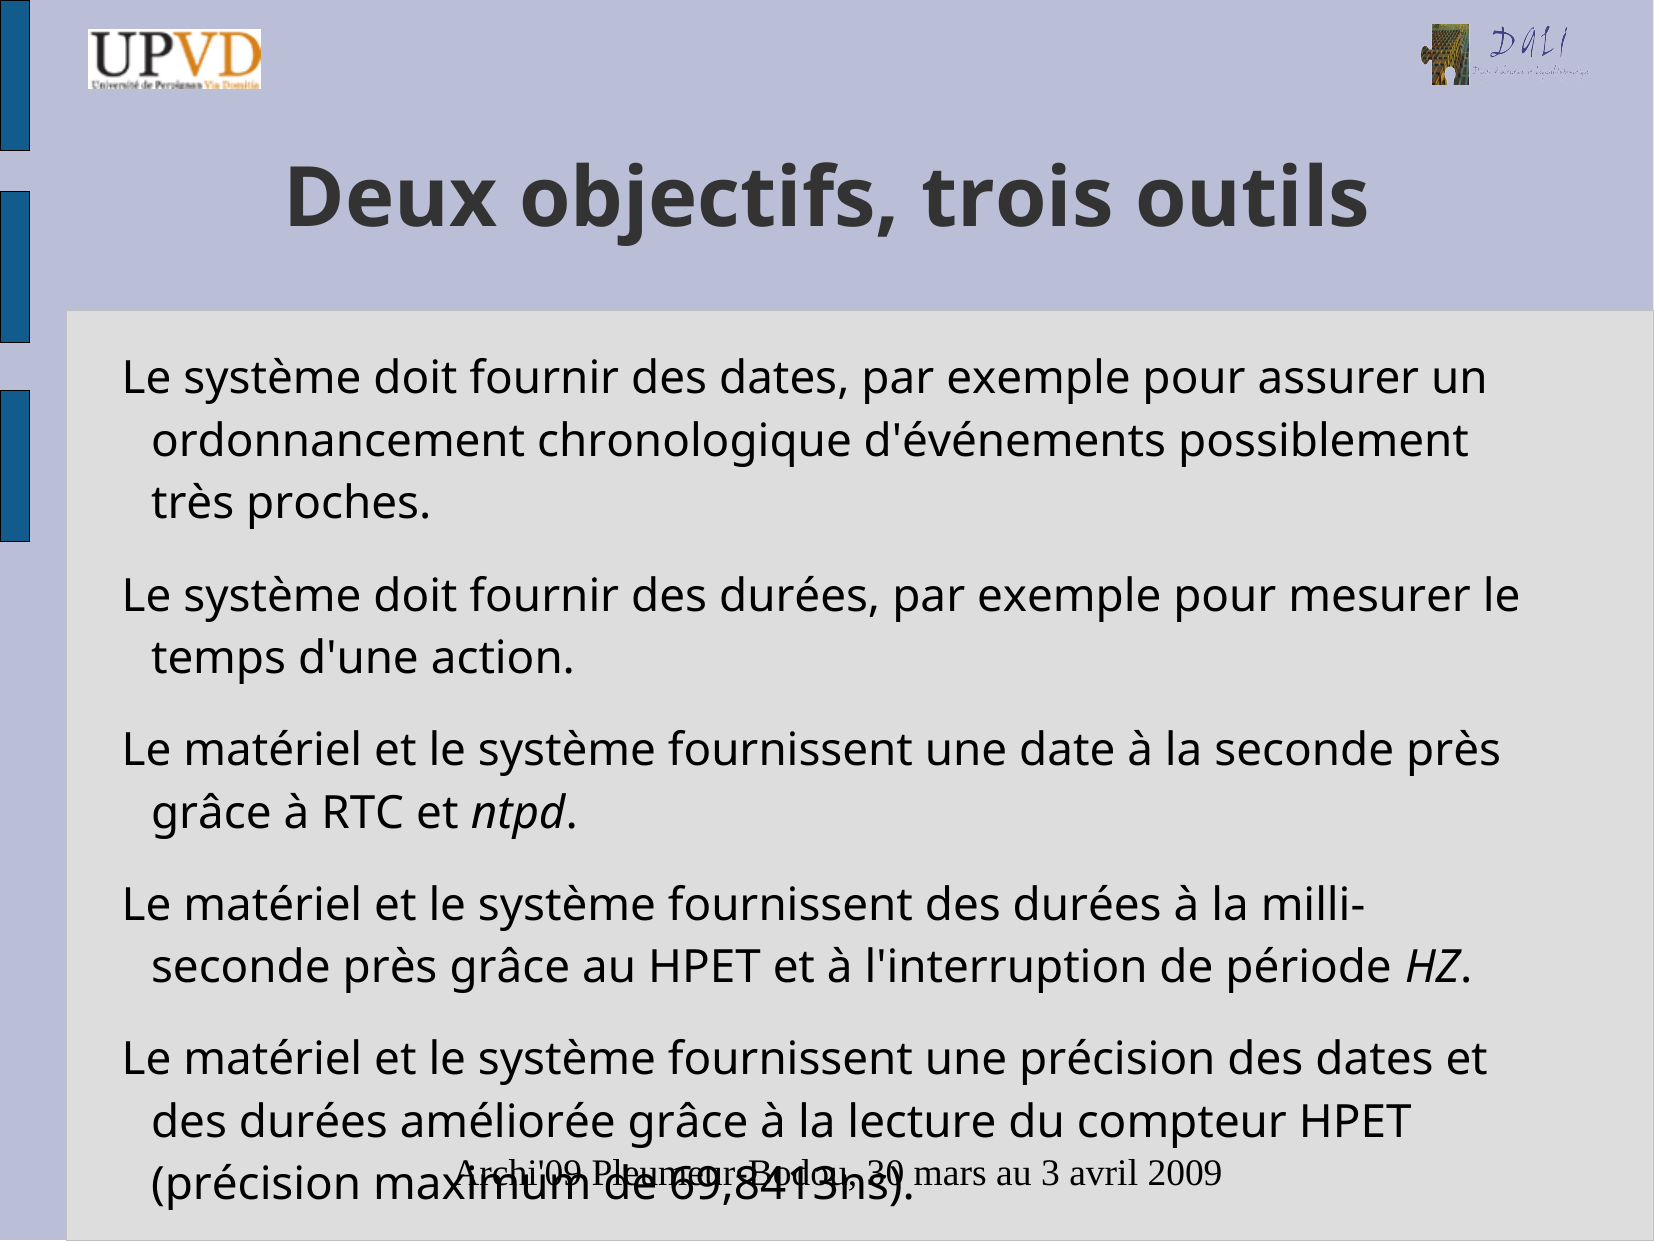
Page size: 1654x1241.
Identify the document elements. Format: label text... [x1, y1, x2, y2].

list Le système doit fournir des dates, par exemple pour assurer un ordonnancement chronologique d'événements possiblement très proches. Le système doit fournir des durées, par exemple pour mesurer le temps d'une action. Le matériel et le système fournissent une date à la seconde près grâce à RTC et ntpd. Le matériel et le système fournissent des durées à la milli-seconde près grâce au HPET et à l'interruption de période HZ. Le matériel et le système fournissent une précision des dates et des durées améliorée grâce à la lecture du compteur HPET (précision maximum de 69,8413ns). [121, 344, 1534, 1127]
title Deux objectifs, trois outils [121, 91, 1534, 299]
picture [1420, 24, 1593, 85]
text_box Archi'09 Pleumeur-Bodou, 30 mars au 3 avril 2009 [452, 1151, 1226, 1204]
picture [88, 29, 261, 89]
